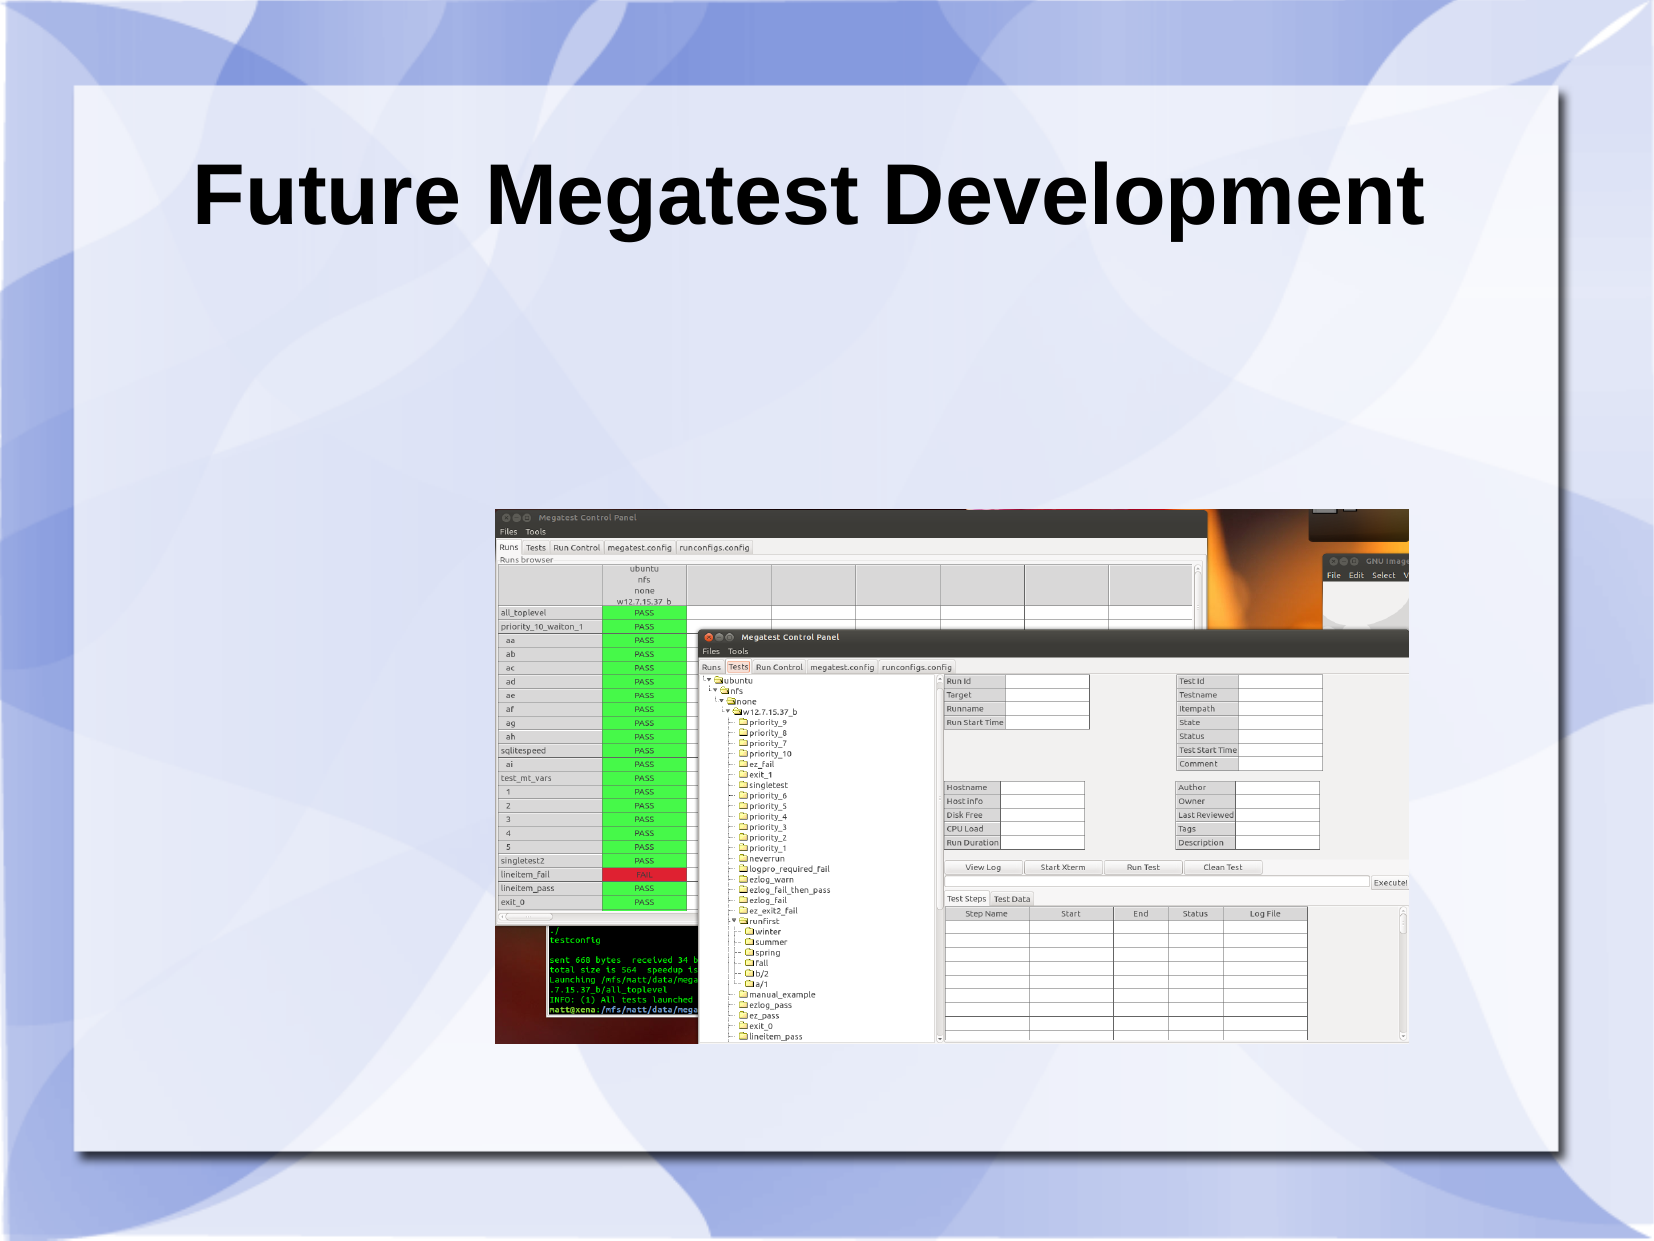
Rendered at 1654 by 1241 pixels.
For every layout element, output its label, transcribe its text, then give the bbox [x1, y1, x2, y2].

title Future Megatest Development [82, 90, 1536, 298]
picture [0, 0, 1654, 1241]
